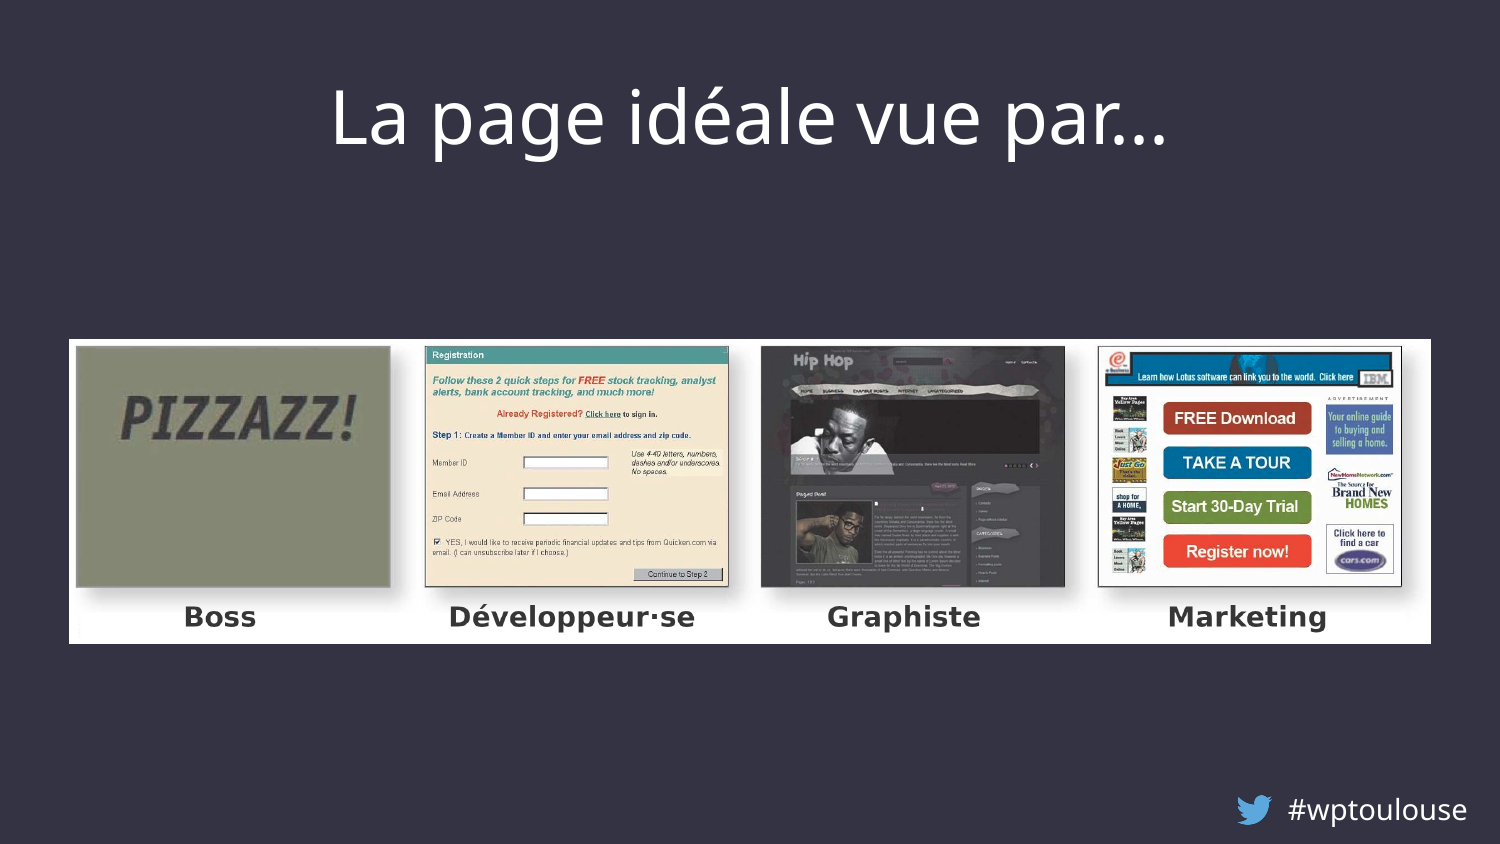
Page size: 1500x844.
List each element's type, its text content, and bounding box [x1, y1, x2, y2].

title La page idéale vue par... [75, 33, 1425, 175]
text_box #wptoulouse [1272, 776, 1488, 832]
picture [69, 339, 1431, 644]
picture [1236, 795, 1273, 825]
